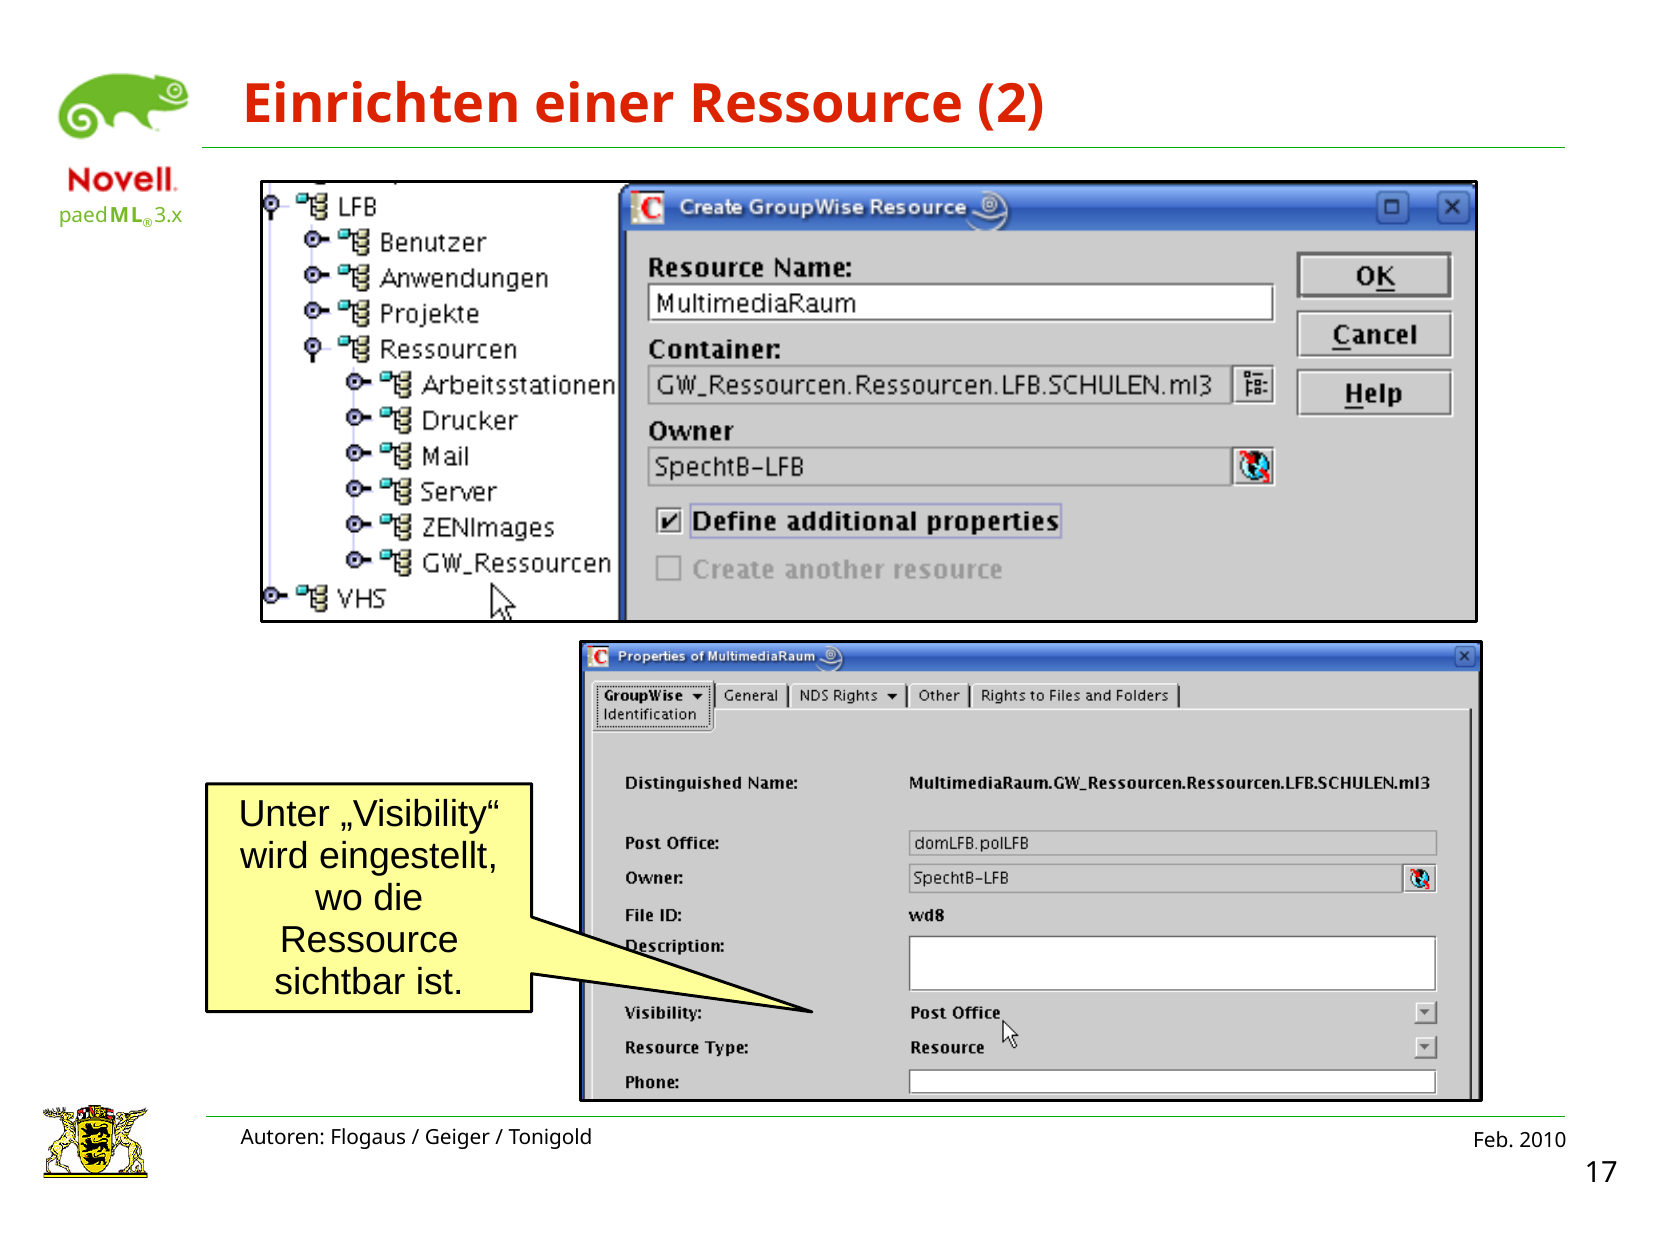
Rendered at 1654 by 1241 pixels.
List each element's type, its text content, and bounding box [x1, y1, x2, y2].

title Einrichten einer Ressource (2) [242, 67, 1577, 136]
picture [44, 56, 202, 214]
picture [41, 1104, 148, 1180]
picture [581, 642, 1480, 1099]
picture [263, 183, 1475, 621]
text_box Unter „Visibility“ wird eingestellt, wo die Ressource sichtbar ist. [206, 783, 812, 1012]
